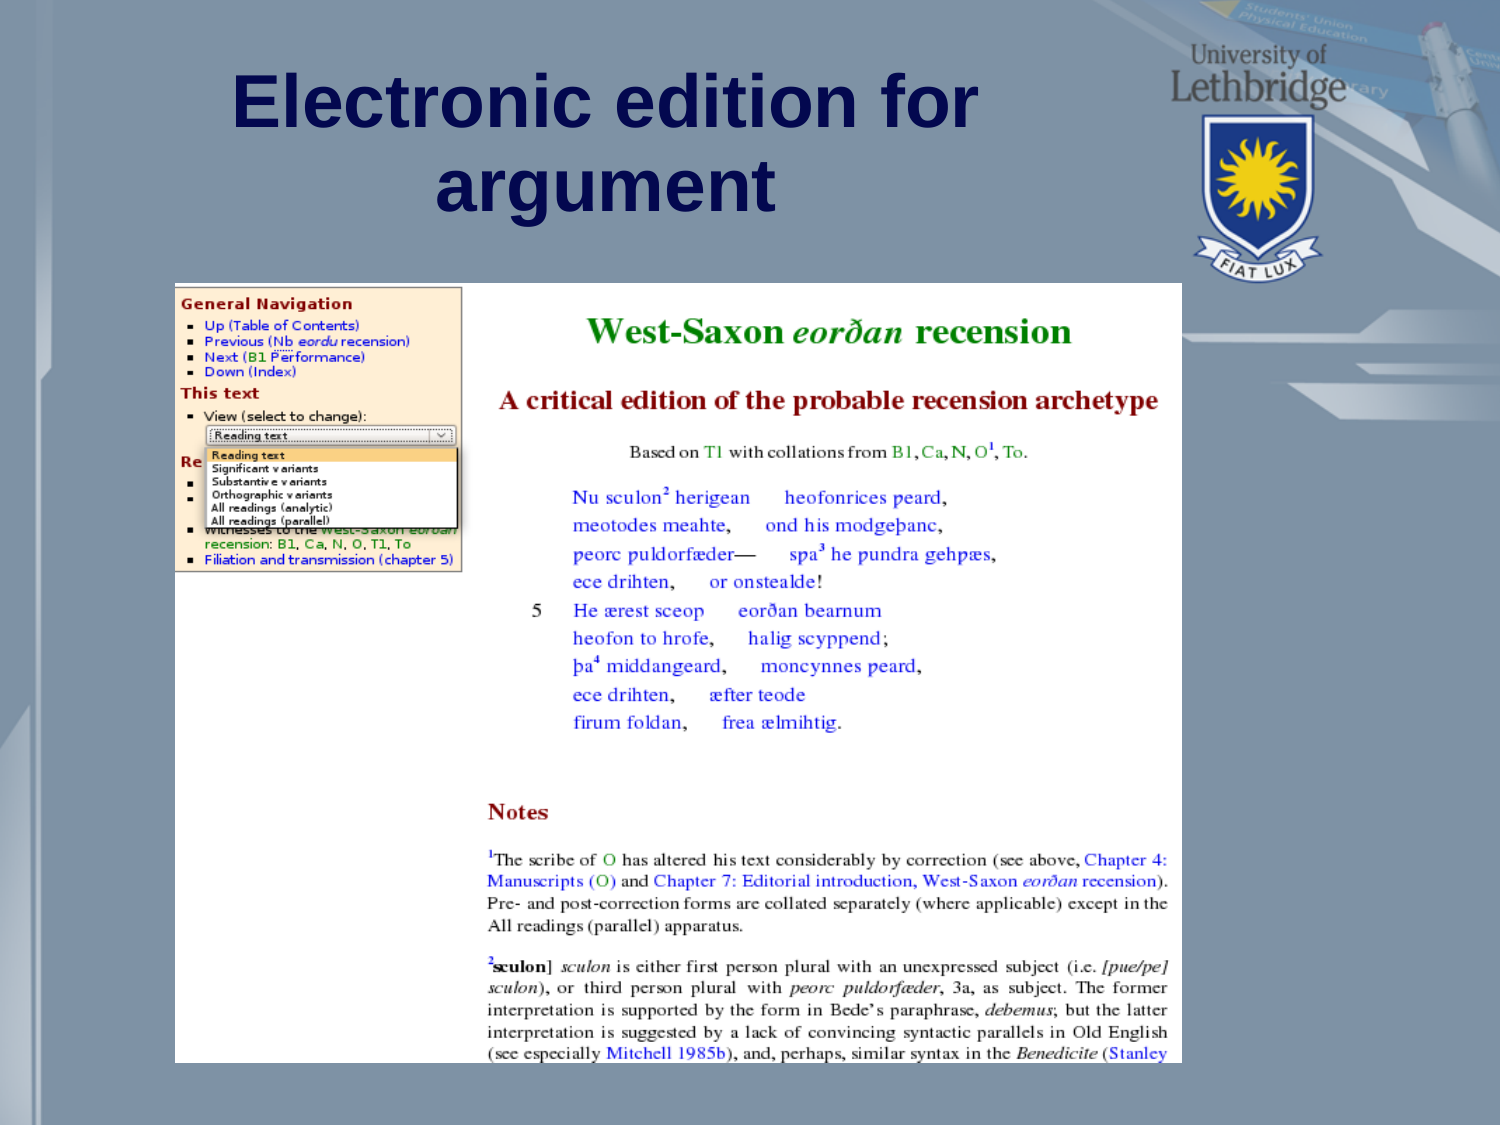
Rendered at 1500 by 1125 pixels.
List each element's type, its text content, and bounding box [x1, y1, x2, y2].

title Electronic edition for argument [75, 46, 1138, 241]
picture [0, 0, 1500, 1125]
